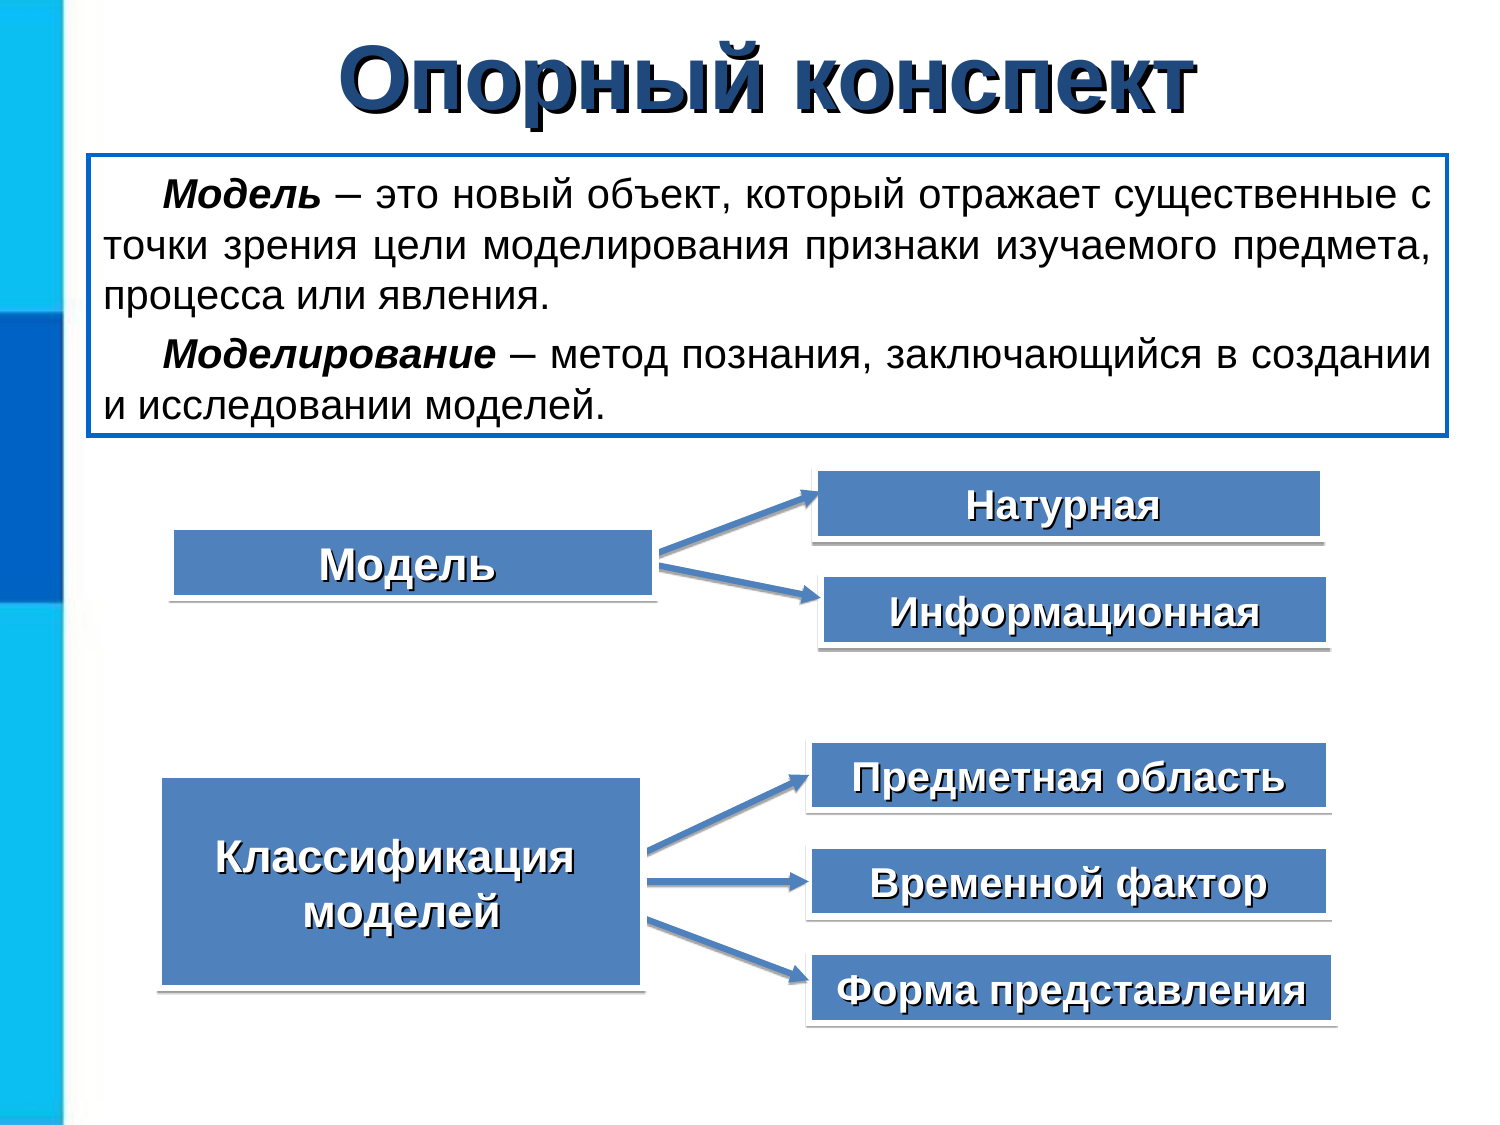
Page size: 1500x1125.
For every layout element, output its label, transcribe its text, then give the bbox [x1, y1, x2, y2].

text_box Натурная [814, 467, 1323, 539]
text_box Опорный конспект [171, 30, 1365, 135]
picture [0, 0, 1500, 1125]
text_box Временной фактор [808, 845, 1329, 917]
text_box Классификация моделей [159, 775, 644, 988]
text_box Модель [171, 527, 656, 598]
text_box Модель – это новый объект, который отражает существенные с точки зрения цели моделирования признаки изучаемого предмета, процесса или явления. Моделирование – метод познания, заключающийся в создании и исследовании моделей. [88, 155, 1447, 436]
text_box Форма представления [809, 952, 1335, 1023]
text_box Информационная [820, 574, 1329, 646]
text_box Предметная область [808, 739, 1329, 811]
